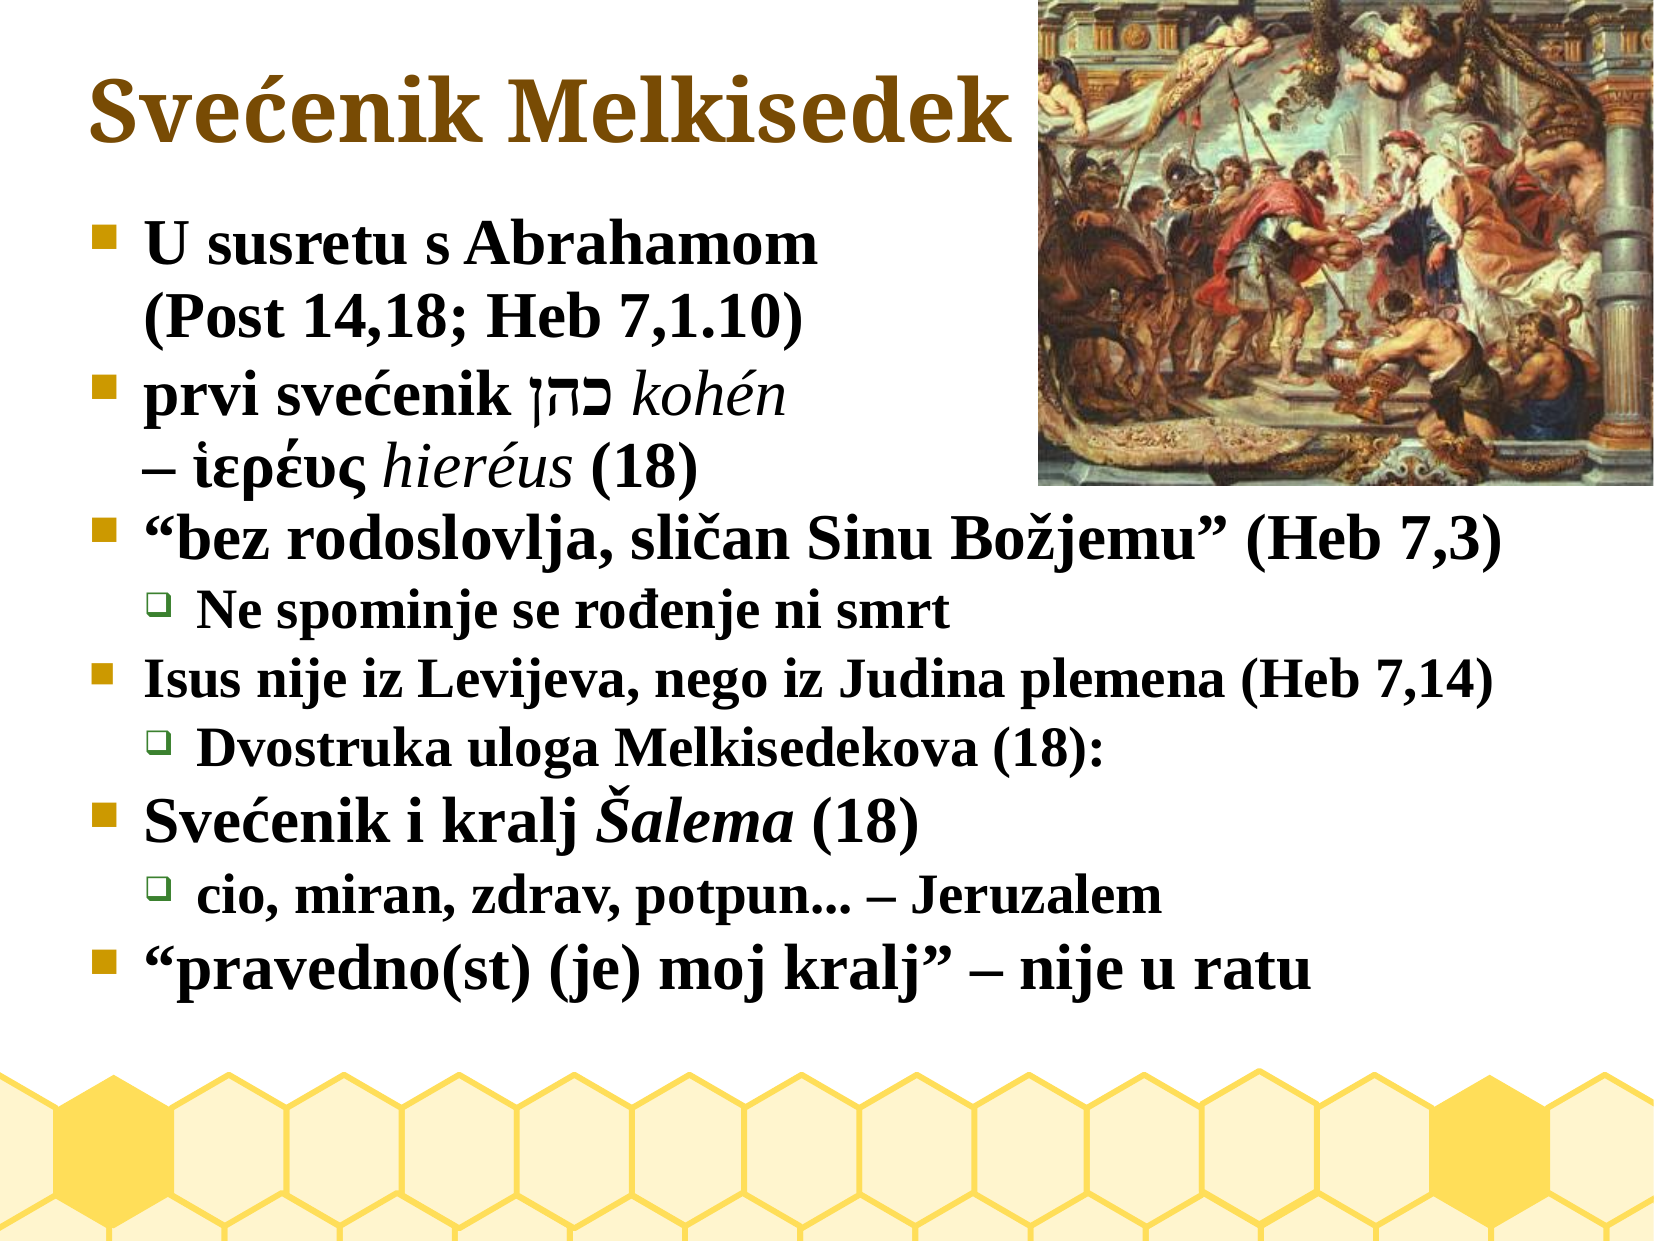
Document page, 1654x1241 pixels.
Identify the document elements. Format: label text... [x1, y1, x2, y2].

picture [1038, 0, 1654, 486]
title Svećenik Melkisedek [88, 9, 1038, 206]
list U susretu s Abrahamom (Post 14,18; Heb 7,1.10) prvi svećenik כהן kohén – ἱερέυς hieréus (18) “bez rodoslovlja, sličan Sinu Božjemu” (Heb 7,3) Ne spominje se rođenje ni smrt Isus nije iz Levijeva, nego iz Judina plemena (Heb 7,14) Dvostruka uloga Melkisedekova (18): Svećenik i kralj Šalema (18) cio, miran, zdrav, potpun... – Jeruzalem “pravedno(st) (je) moj kralj” – nije u ratu [88, 206, 1536, 1063]
